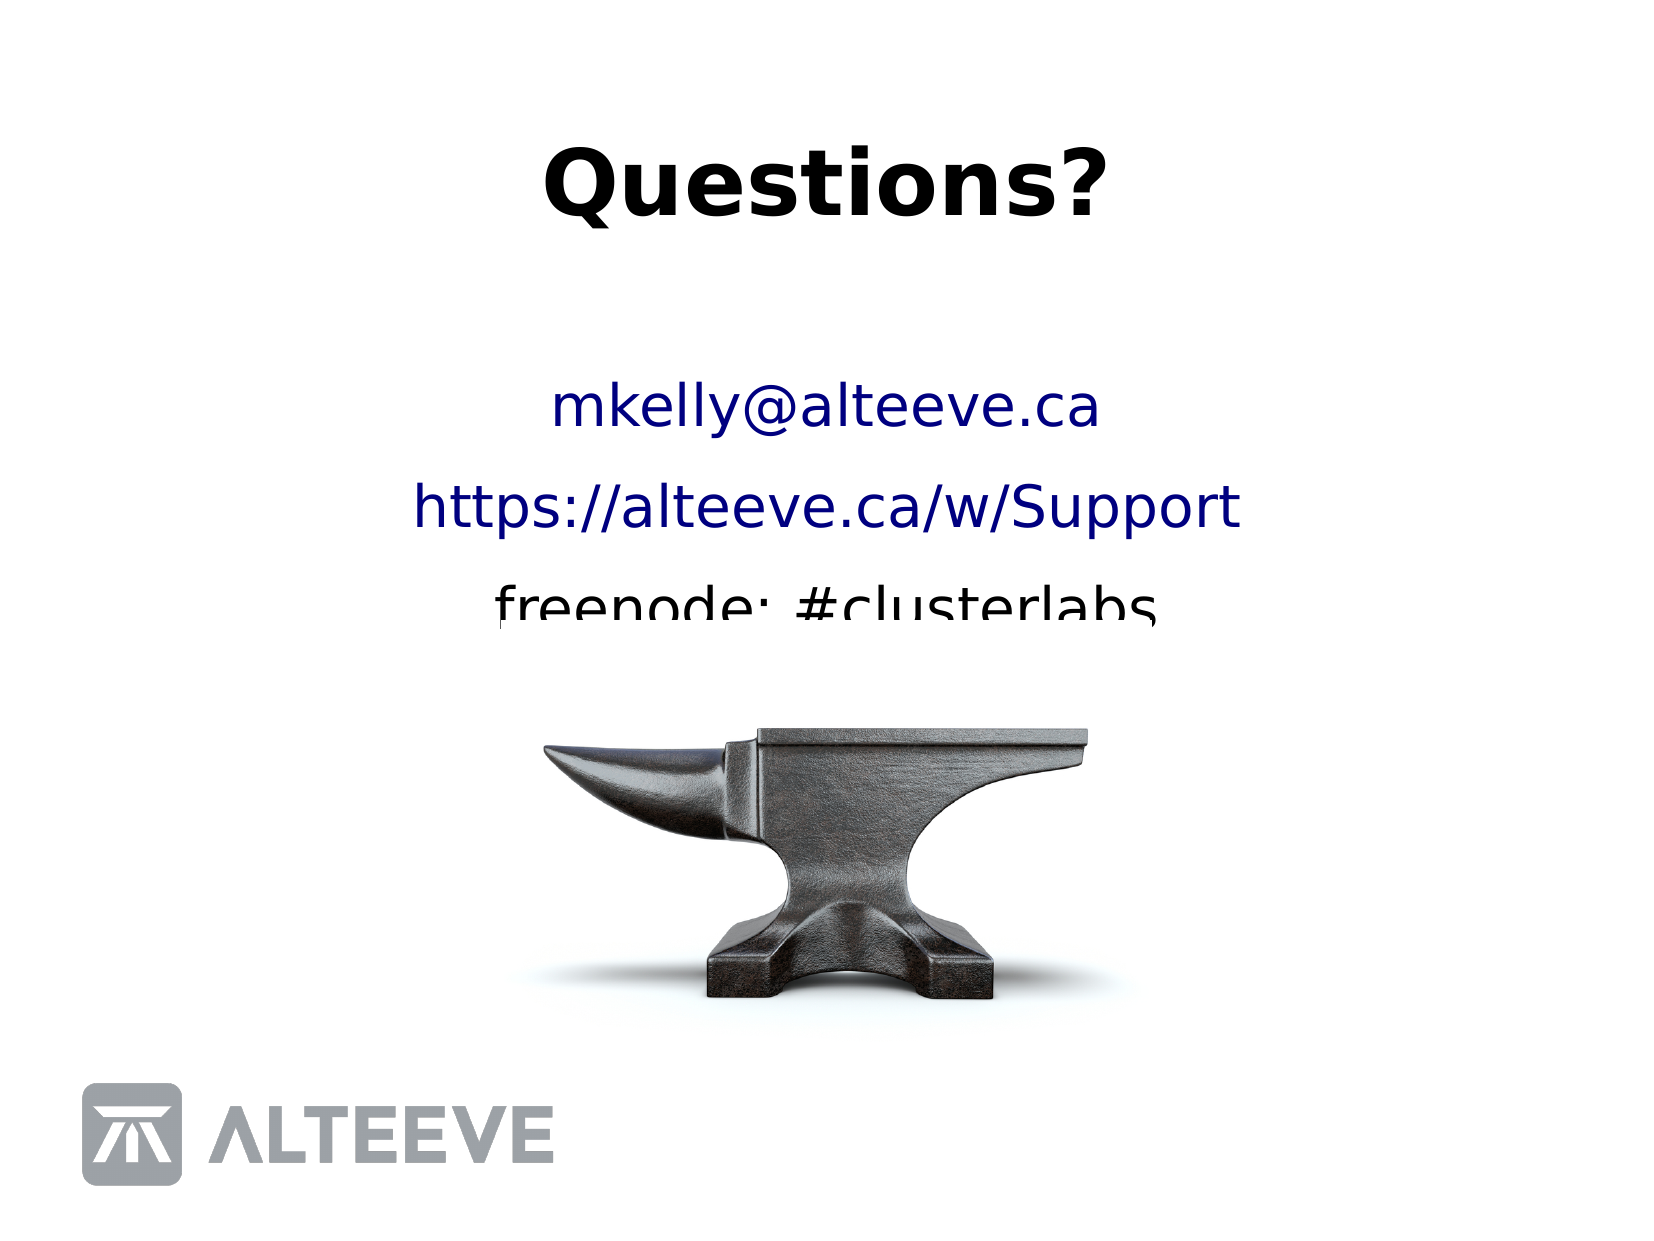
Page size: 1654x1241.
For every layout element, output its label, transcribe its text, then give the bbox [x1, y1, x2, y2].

list [82, 290, 1571, 1010]
title Questions? mkelly@alteeve.ca https://alteeve.ca/w/Support freenode: #clusterlabs [82, 103, 1571, 290]
picture [70, 1010, 1152, 1193]
